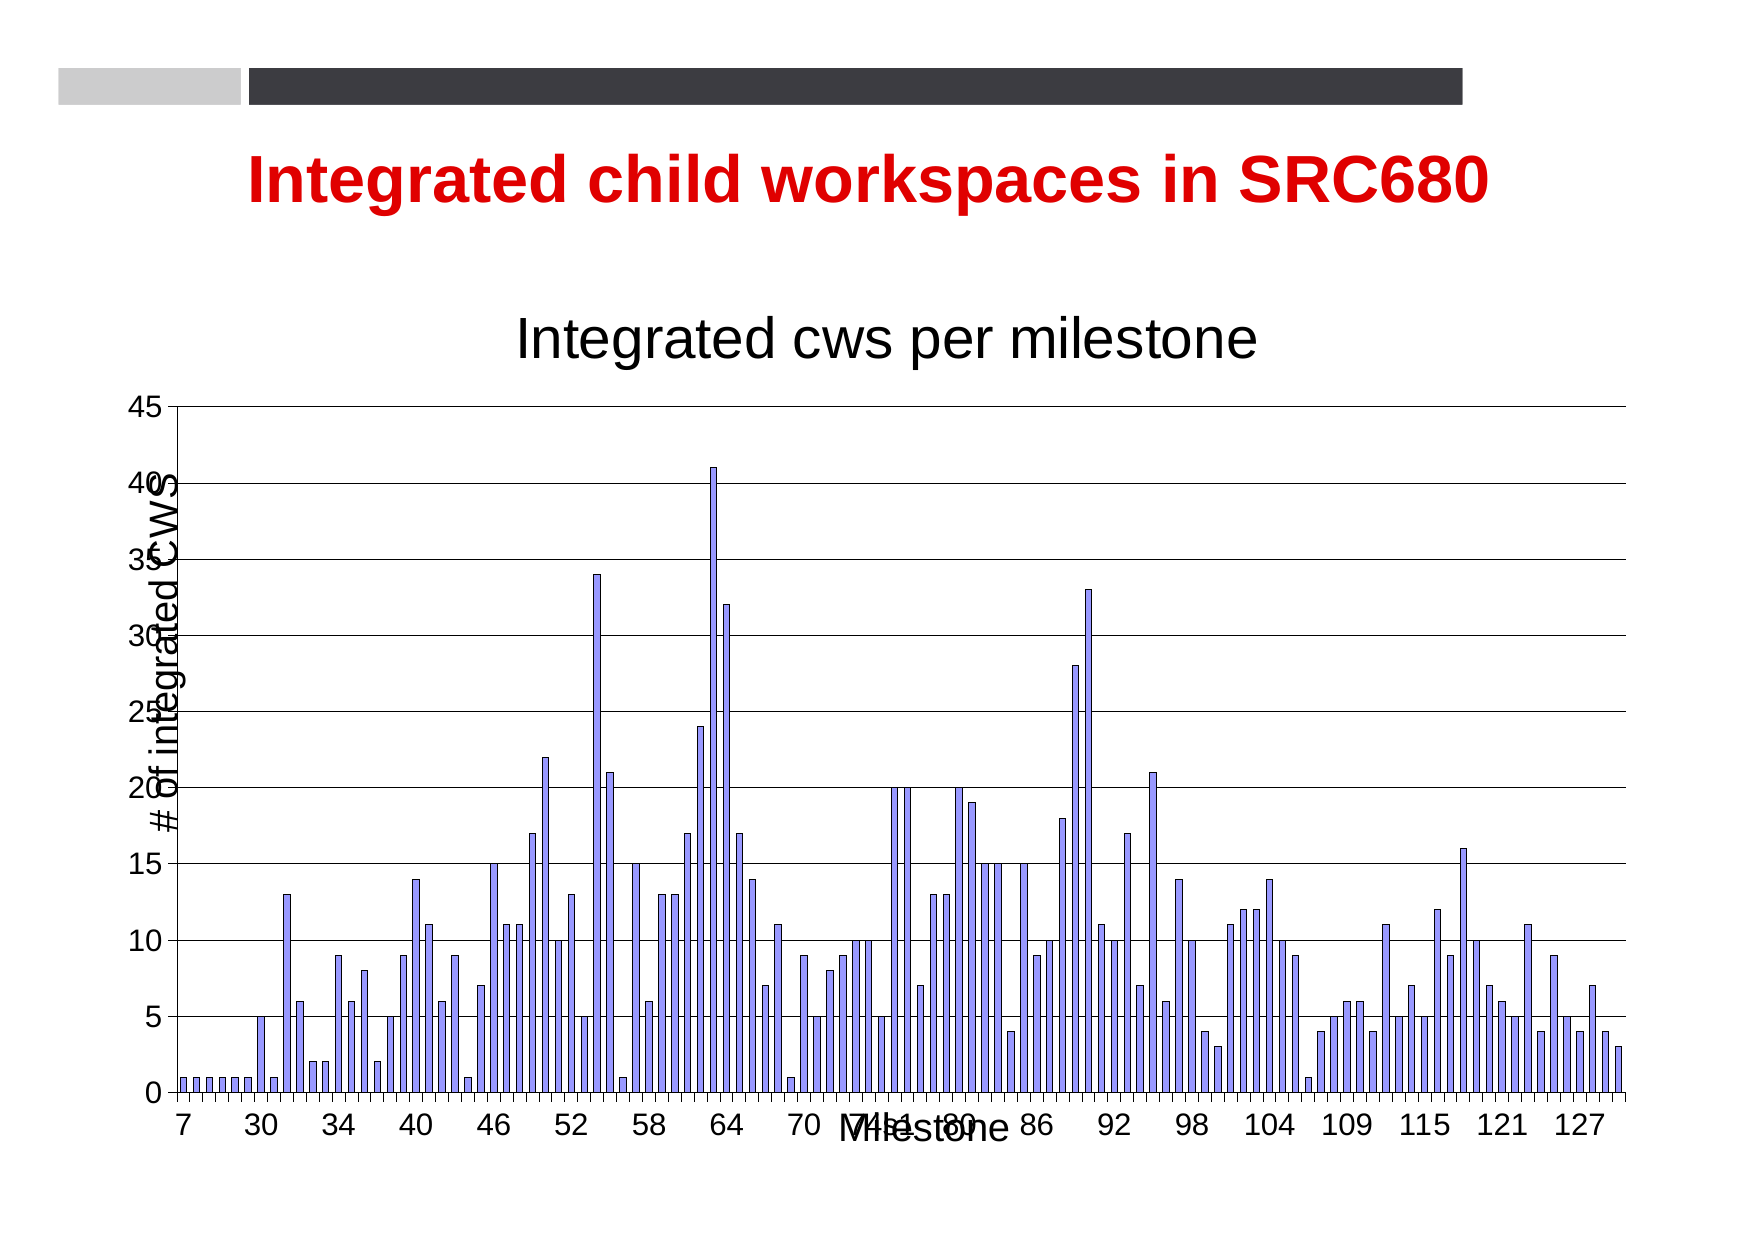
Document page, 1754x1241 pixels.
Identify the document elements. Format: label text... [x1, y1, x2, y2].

chart [96, 271, 1657, 1164]
title Integrated child workspaces in SRC680 [247, 100, 1581, 263]
